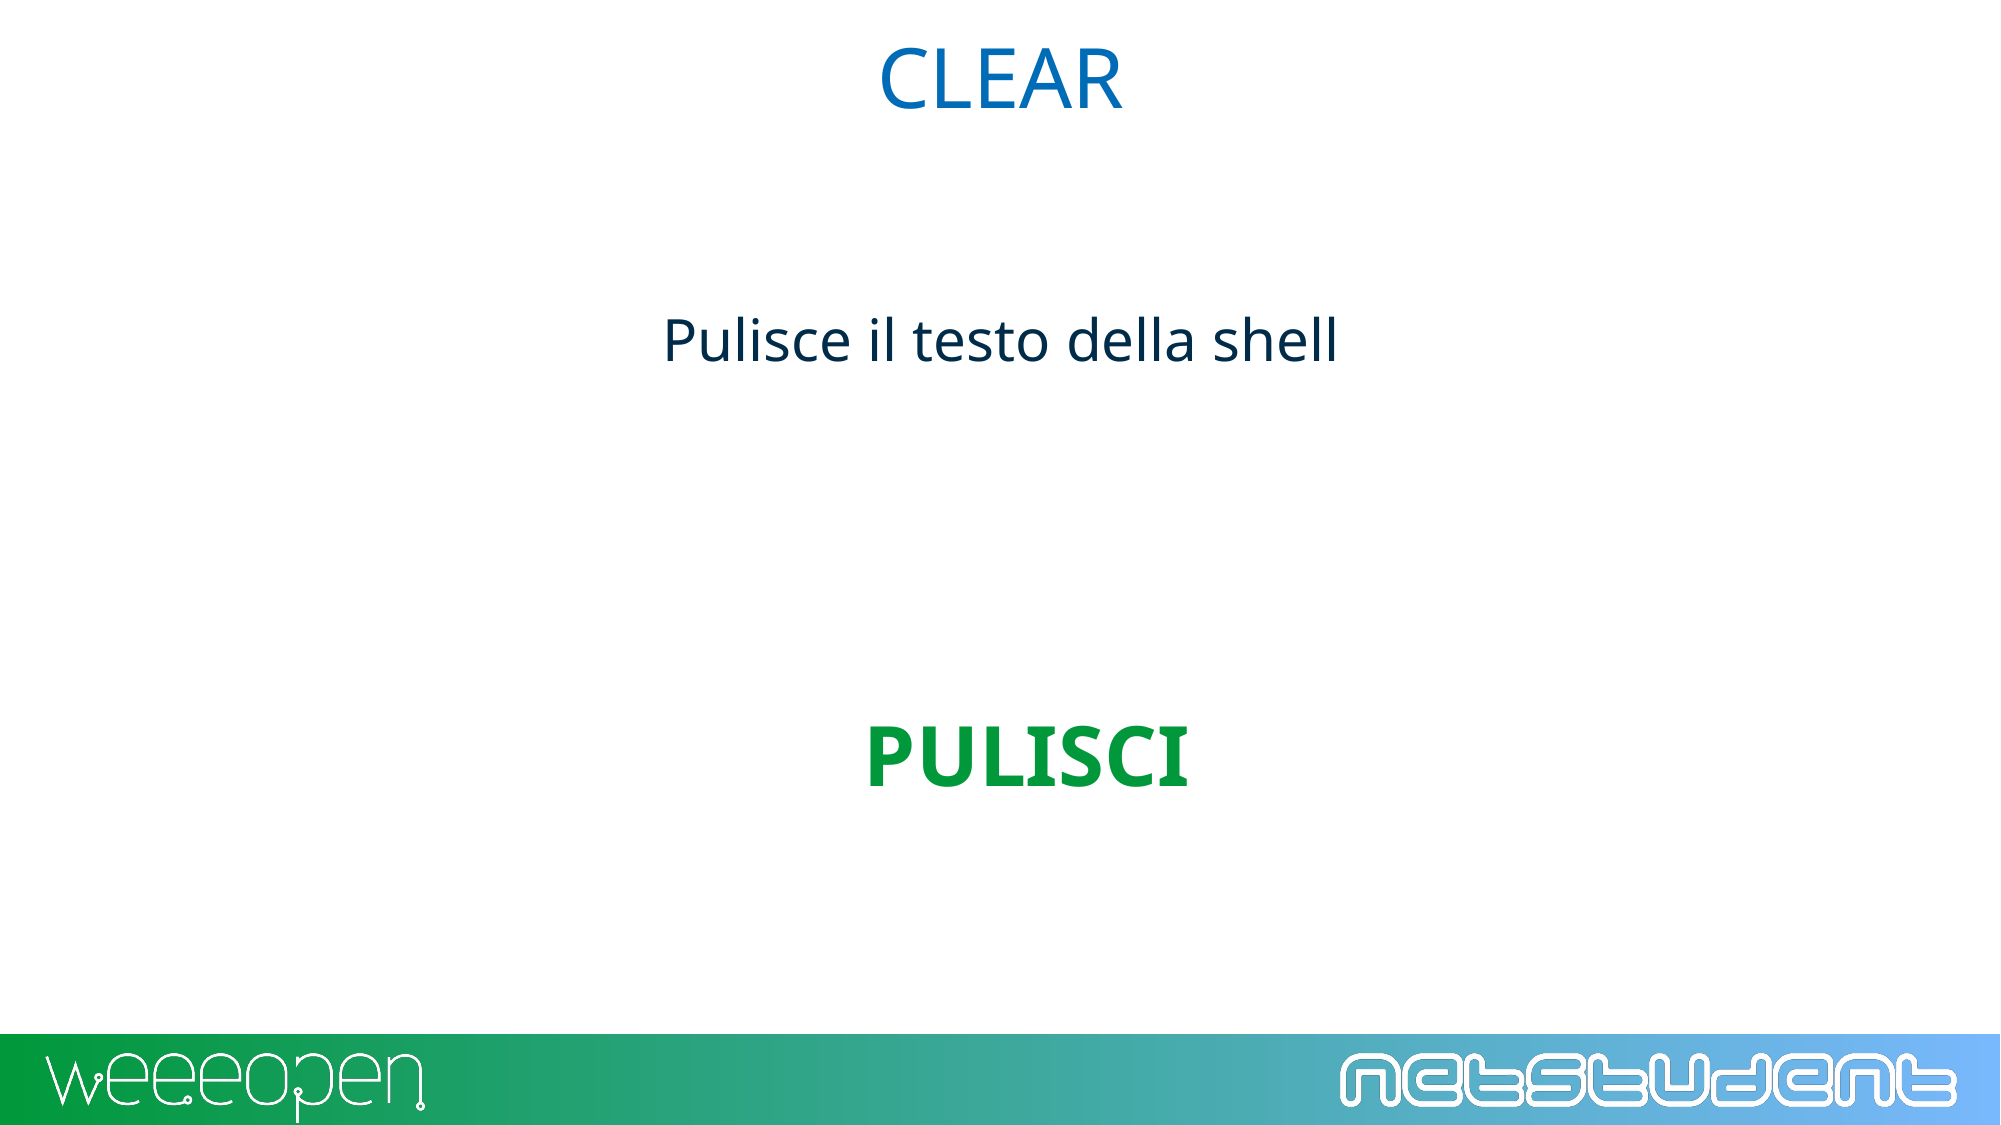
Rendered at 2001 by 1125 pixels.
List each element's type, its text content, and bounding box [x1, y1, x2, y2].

picture [1340, 1053, 1957, 1107]
text_box PULISCI [856, 696, 1147, 812]
list Pulisce il testo della shell [43, 295, 1959, 1010]
title CLEAR [43, 29, 1959, 247]
picture [45, 1053, 425, 1123]
